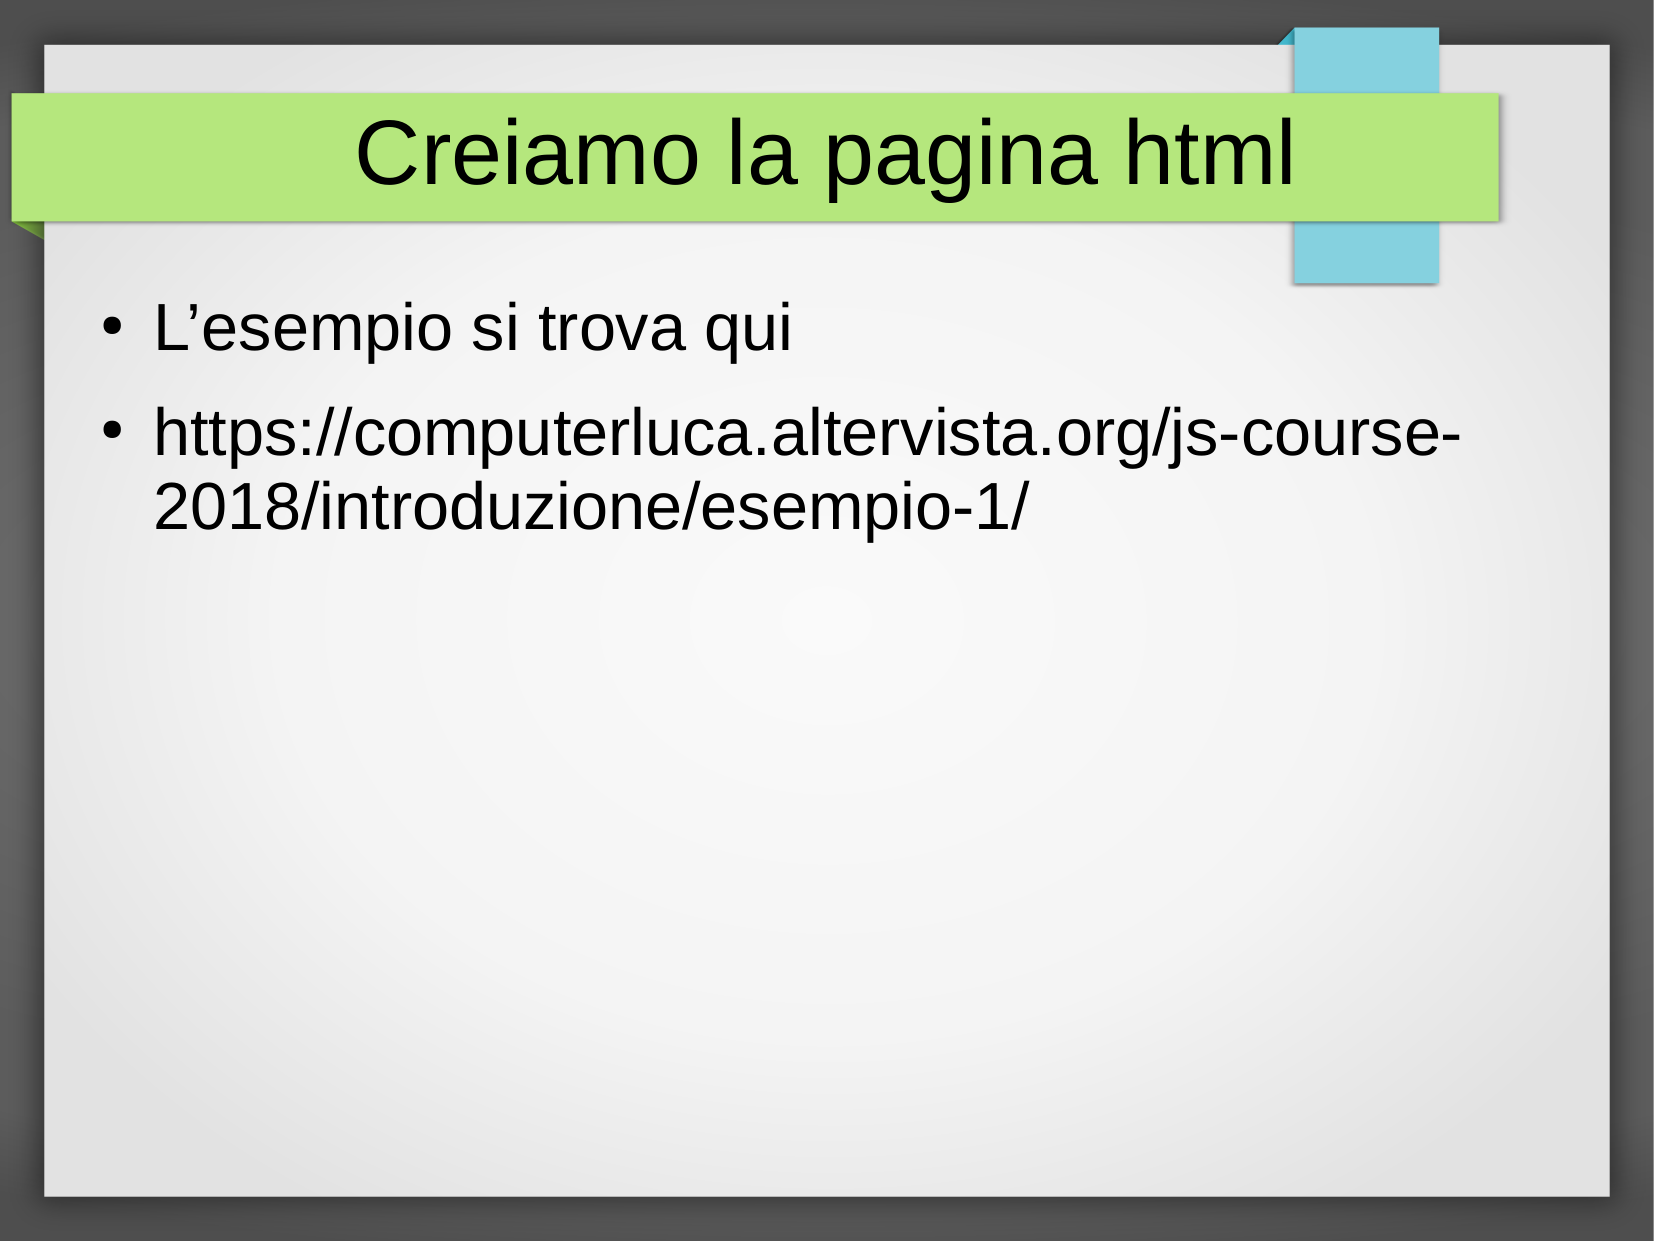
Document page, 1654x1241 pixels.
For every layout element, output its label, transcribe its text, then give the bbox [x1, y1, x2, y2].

picture [0, 0, 1654, 1241]
title Creiamo la pagina html [82, 49, 1571, 257]
list L’esempio si trova qui https://computerluca.altervista.org/js-course-2018/introduzione/esempio-1/ [82, 290, 1571, 1010]
